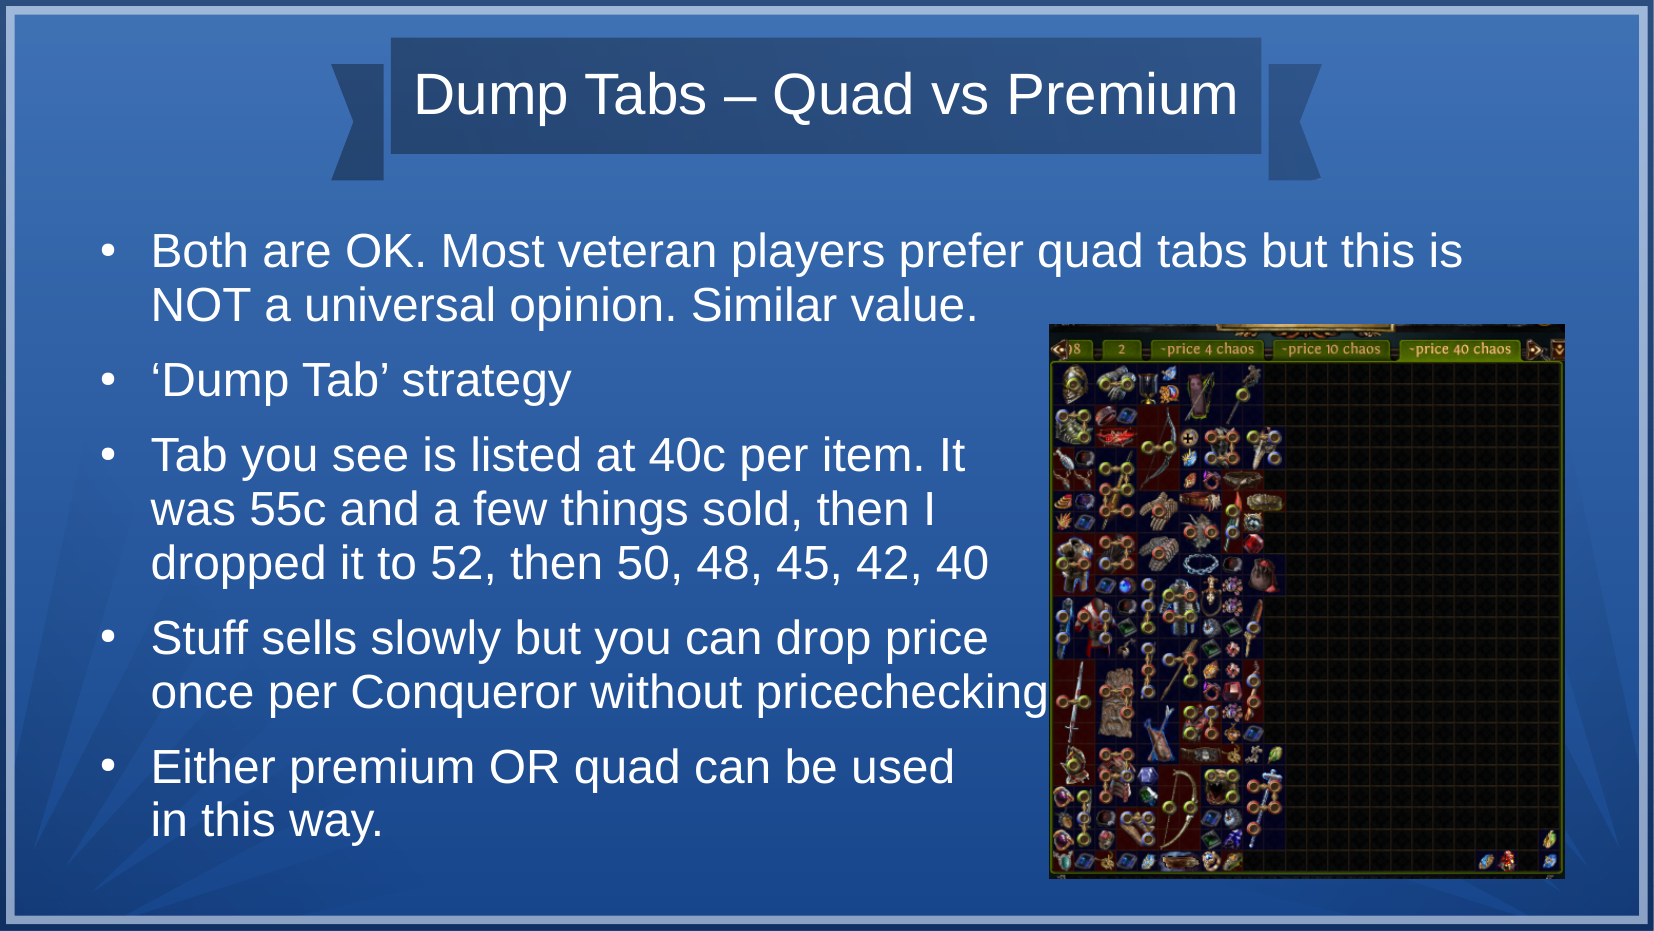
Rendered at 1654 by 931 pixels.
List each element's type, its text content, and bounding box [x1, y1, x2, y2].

list Both are OK. Most veteran players prefer quad tabs but this is NOT a universal opinion. Similar value. ‘Dump Tab’ strategy Tab you see is listed at 40c per item. It was 55c and a few things sold, then I dropped it to 52, then 50, 48, 45, 42, 40 Stuff sells slowly but you can drop price once per Conqueror without pricechecking Either premium OR quad can be used in this way. [82, 224, 1571, 848]
title Dump Tabs – Quad vs Premium [389, 35, 1264, 154]
picture [1049, 324, 1565, 879]
